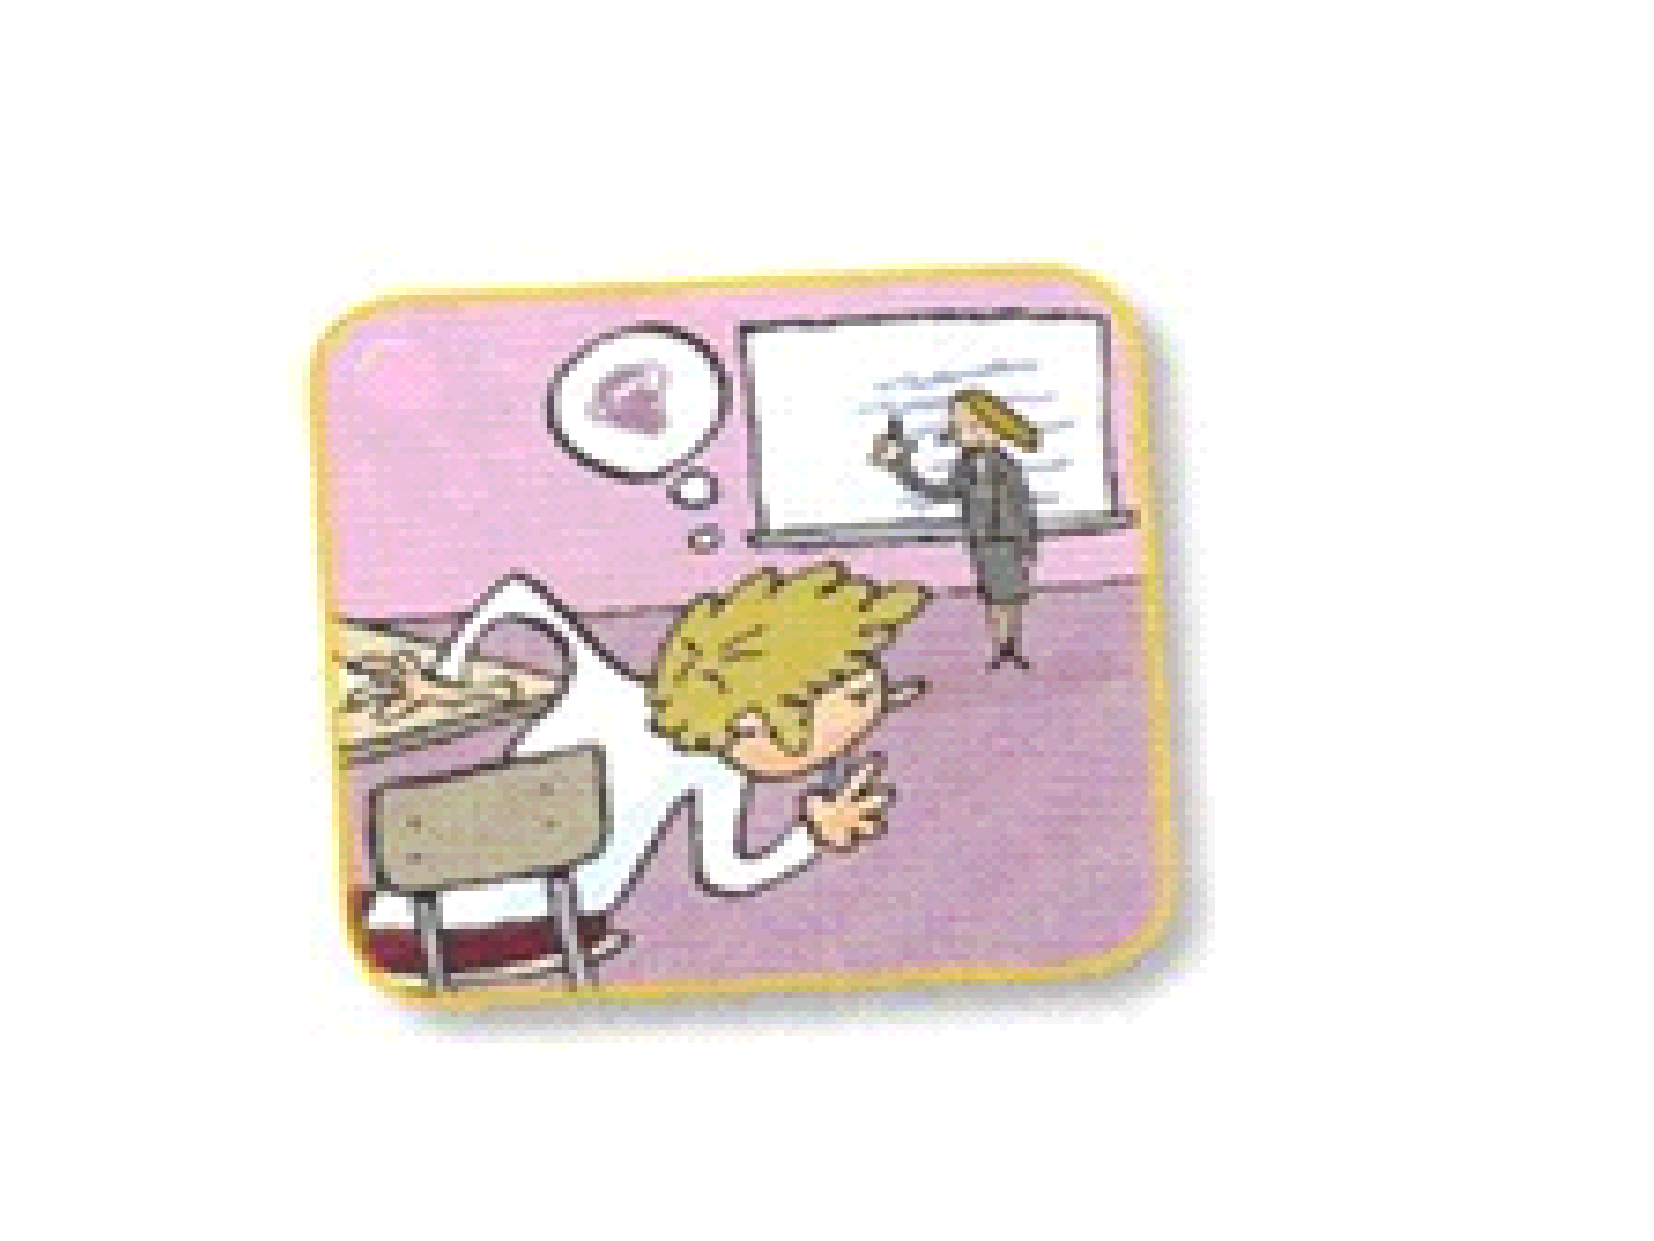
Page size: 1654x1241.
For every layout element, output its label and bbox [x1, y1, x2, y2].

picture [236, 200, 1371, 1075]
